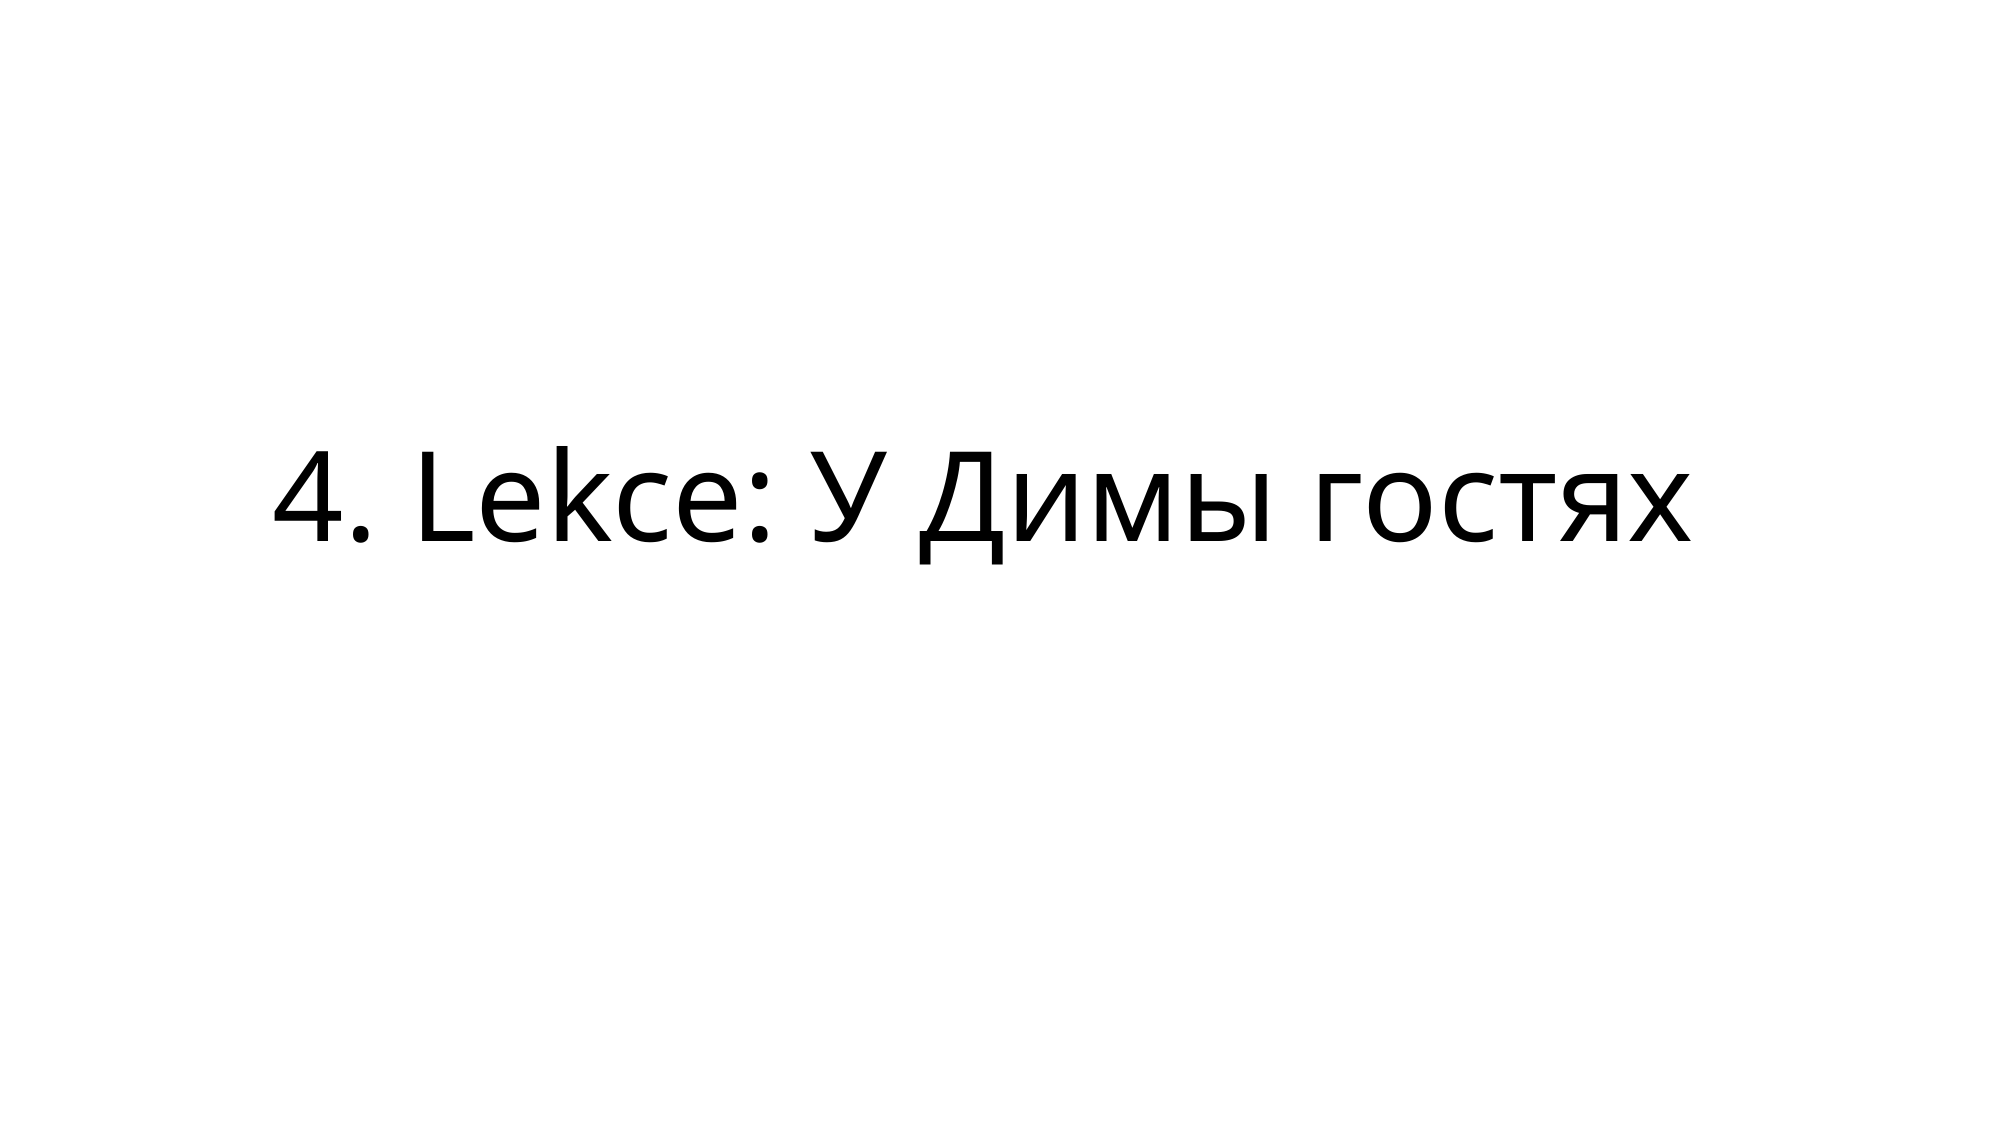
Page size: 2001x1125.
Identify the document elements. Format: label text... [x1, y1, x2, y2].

title 4. Lekce: У Димы гостях [249, 184, 1750, 576]
